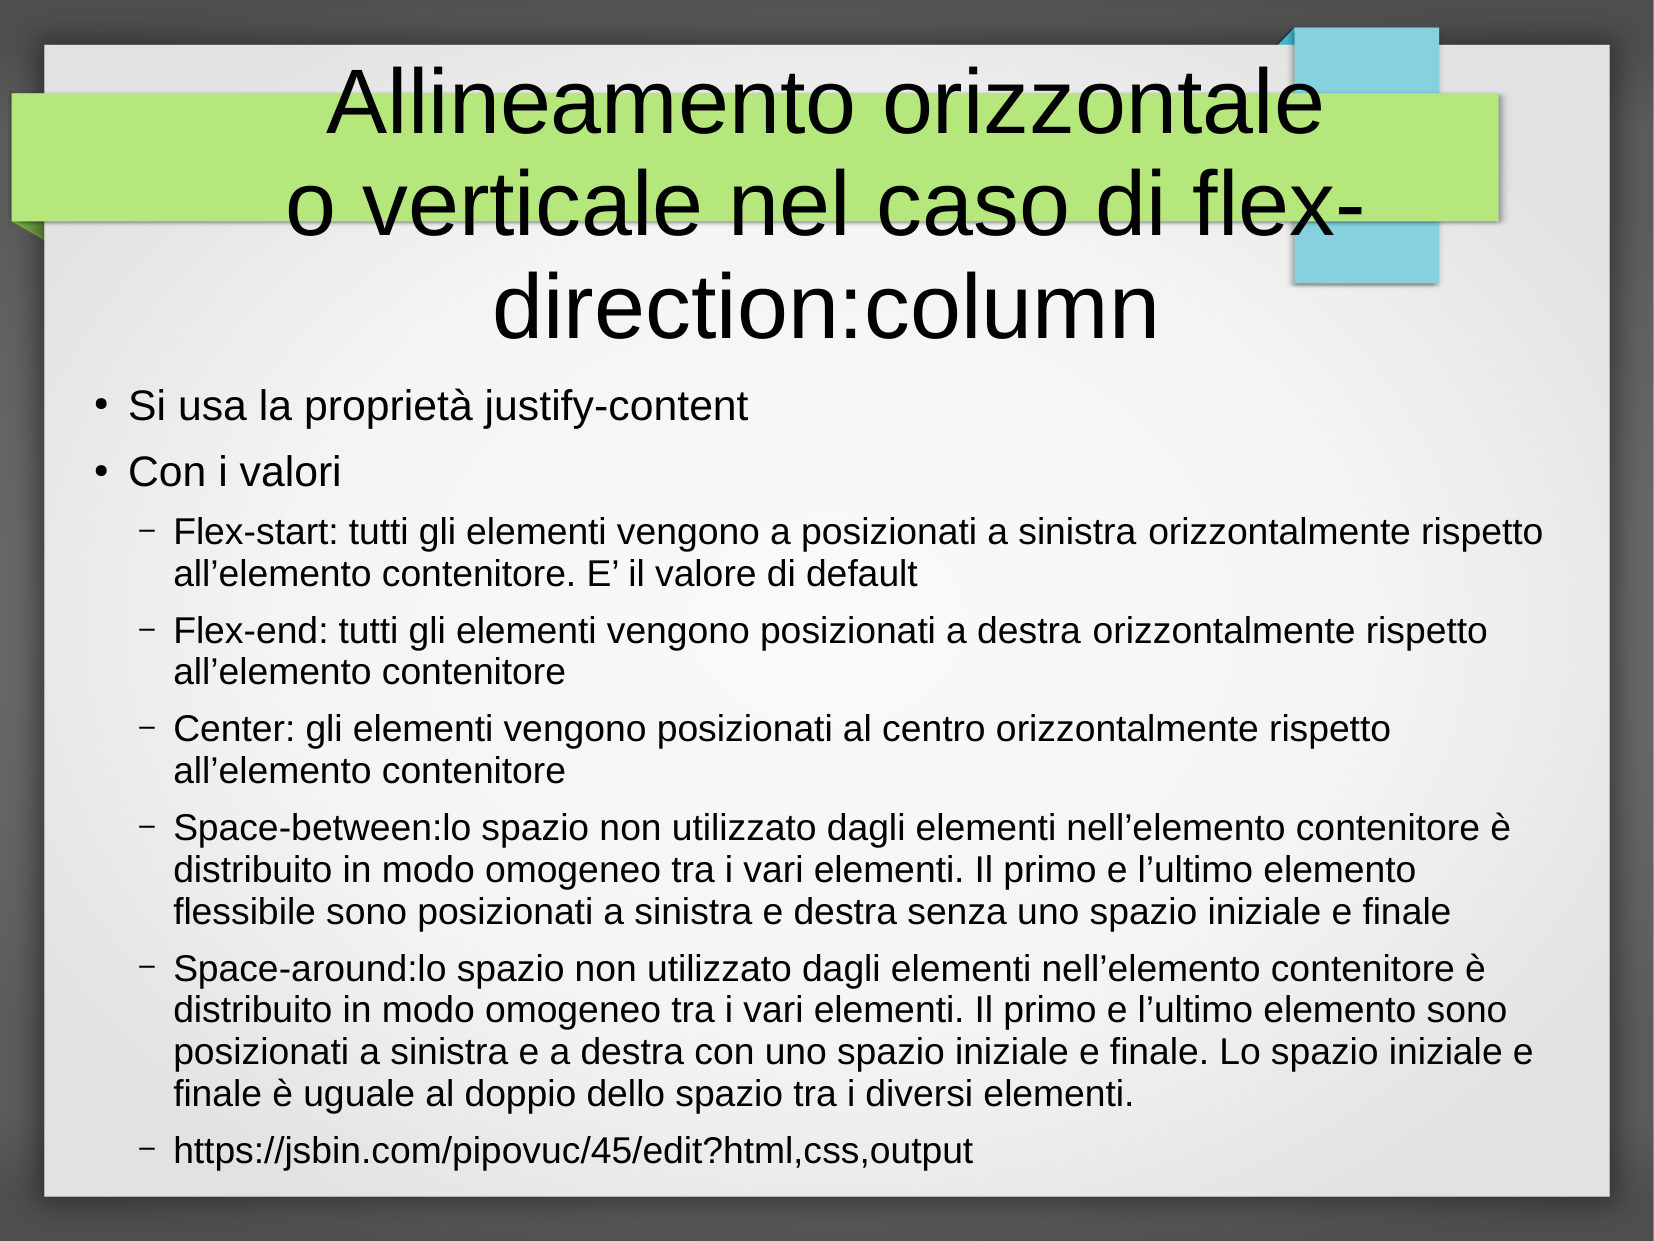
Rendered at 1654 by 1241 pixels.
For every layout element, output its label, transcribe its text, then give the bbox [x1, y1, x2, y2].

list Si usa la proprietà justify-content Con i valori Flex-start: tutti gli elementi vengono a posizionati a sinistra orizzontalmente rispetto all’elemento contenitore. E’ il valore di default Flex-end: tutti gli elementi vengono posizionati a destra orizzontalmente rispetto all’elemento contenitore Center: gli elementi vengono posizionati al centro orizzontalmente rispetto all’elemento contenitore Space-between:lo spazio non utilizzato dagli elementi nell’elemento contenitore è distribuito in modo omogeneo tra i vari elementi. Il primo e l’ultimo elemento flessibile sono posizionati a sinistra e destra senza uno spazio iniziale e finale Space-around:lo spazio non utilizzato dagli elementi nell’elemento contenitore è distribuito in modo omogeneo tra i vari elementi. Il primo e l’ultimo elemento sono posizionati a sinistra e a destra con uno spazio iniziale e finale. Lo spazio iniziale e finale è uguale al doppio dello spazio tra i diversi elementi. https://jsbin.com/pipovuc/45/edit?html,css,output [82, 248, 1571, 1182]
picture [0, 0, 1654, 1241]
title Allineamento orizzontale o verticale nel caso di flex-direction:column [82, 0, 1571, 248]
